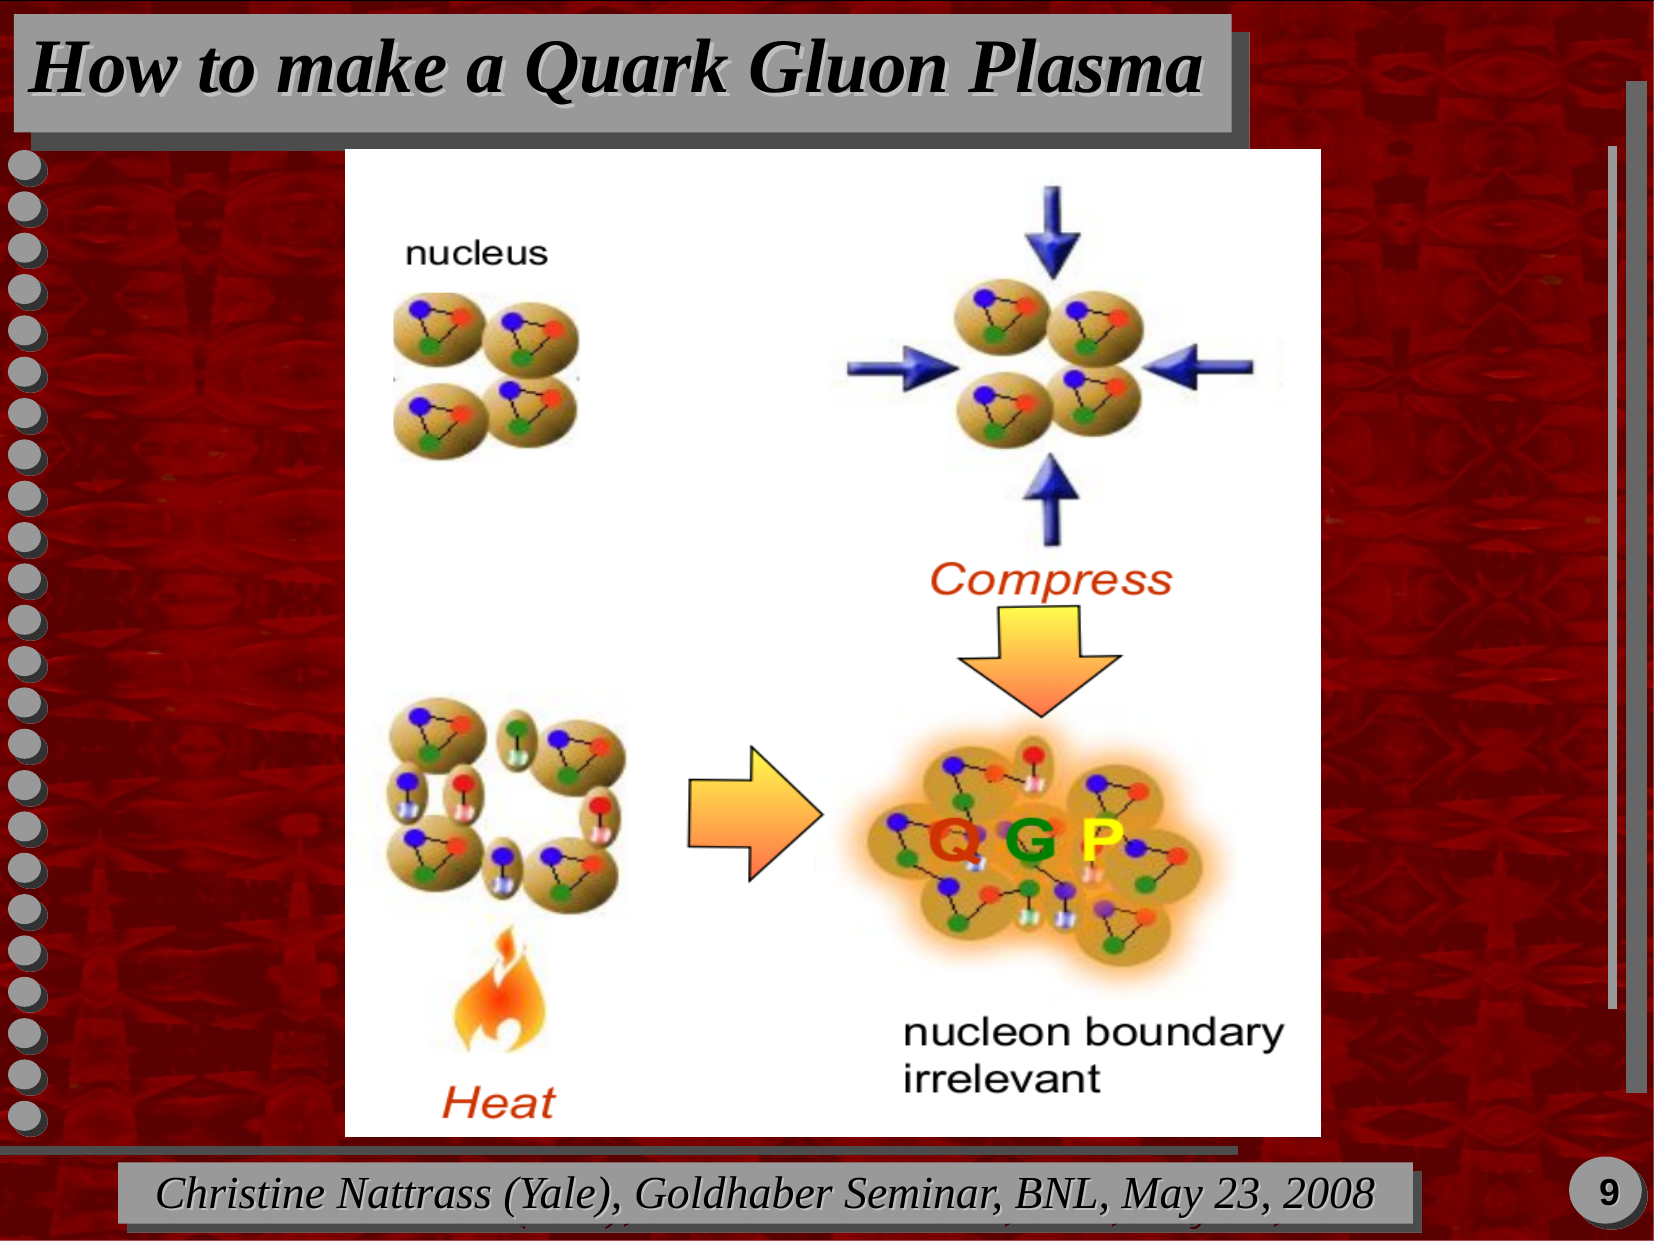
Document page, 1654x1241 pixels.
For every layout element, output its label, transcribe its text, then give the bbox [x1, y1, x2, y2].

title How to make a Quark Gluon Plasma [0, 0, 1258, 152]
picture [345, 149, 1321, 1137]
